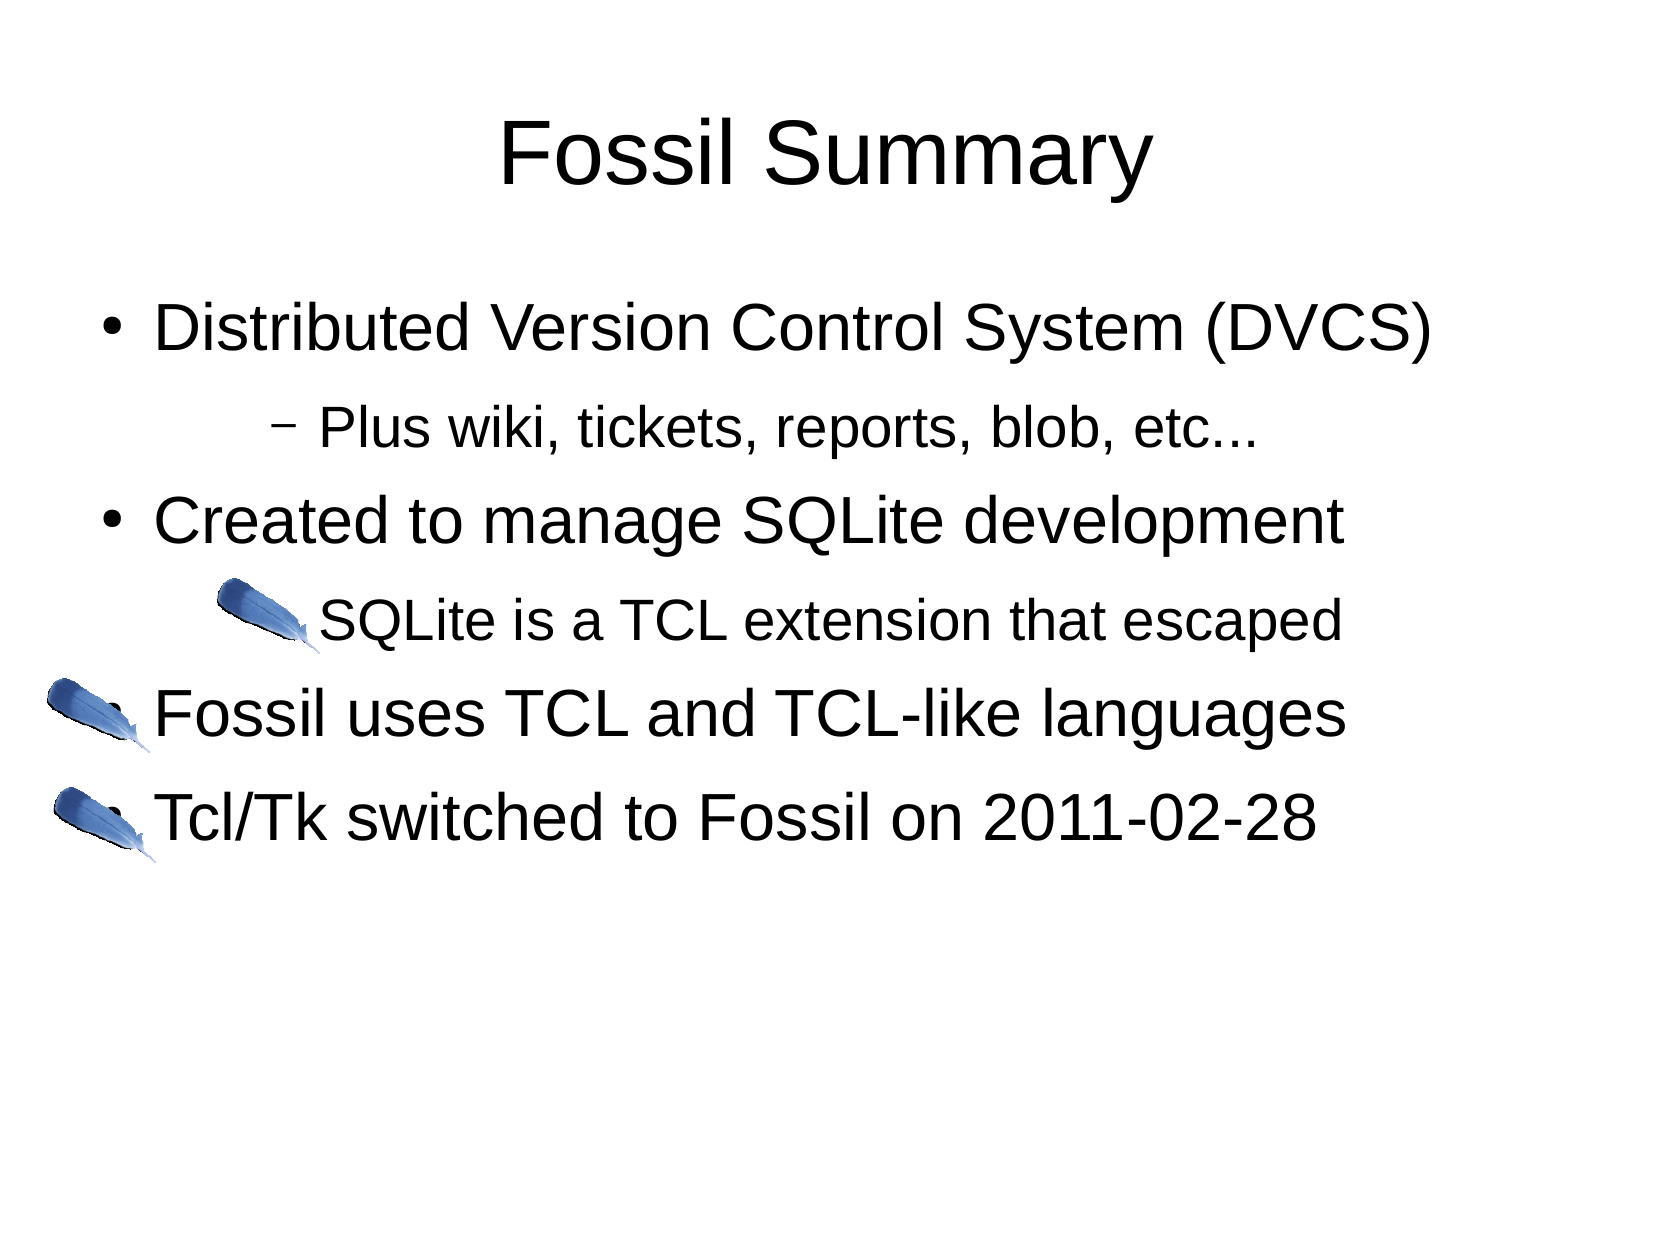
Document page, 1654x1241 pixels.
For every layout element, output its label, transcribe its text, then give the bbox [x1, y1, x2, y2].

title Fossil Summary [82, 49, 1571, 257]
picture [39, 658, 159, 881]
list Distributed Version Control System (DVCS) Plus wiki, tickets, reports, blob, etc... Created to manage SQLite development SQLite is a TCL extension that escaped Fossil uses TCL and TCL-like languages Tcl/Tk switched to Fossil on 2011-02-28 [82, 290, 1571, 1010]
picture [209, 558, 323, 672]
